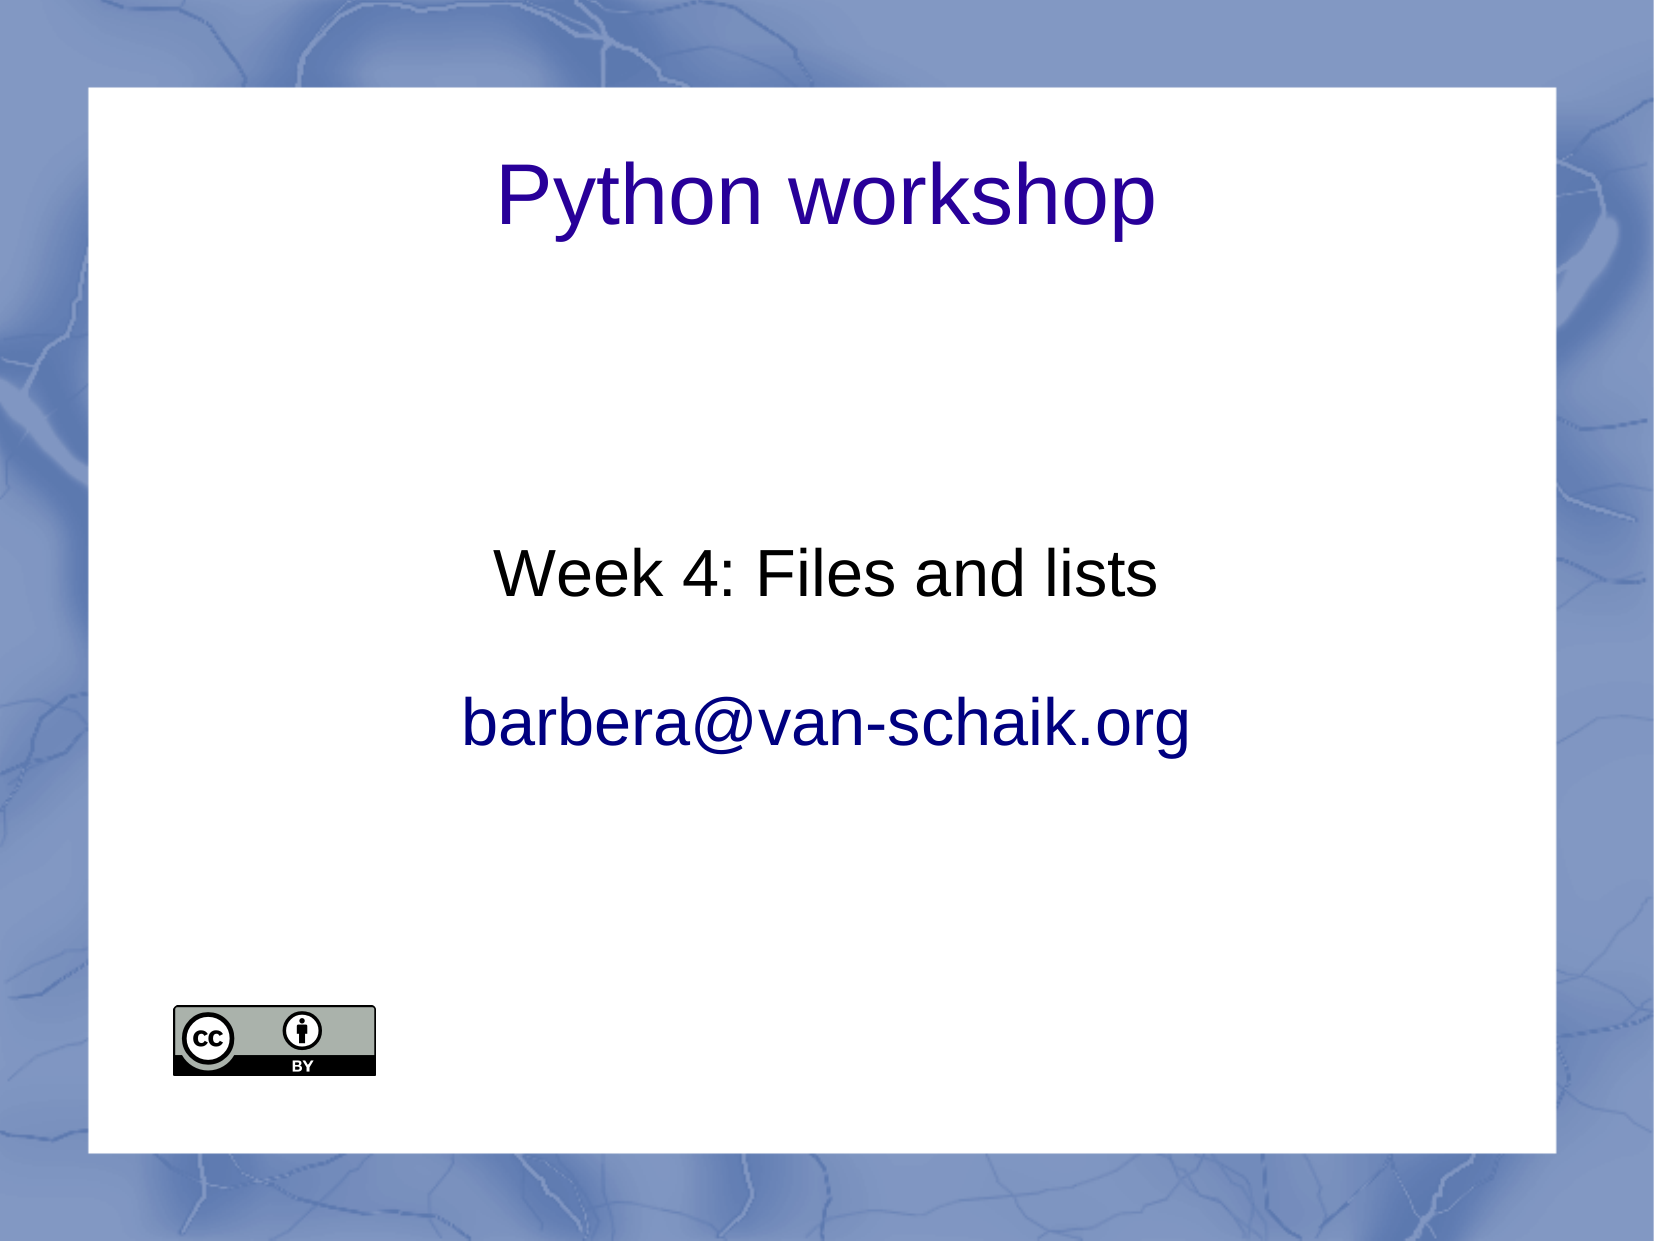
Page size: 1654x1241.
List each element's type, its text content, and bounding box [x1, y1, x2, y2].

subtitle Week 4: Files and lists barbera@van-schaik.org [147, 325, 1506, 1045]
title Python workshop [118, 90, 1536, 298]
picture [0, 0, 1654, 1241]
